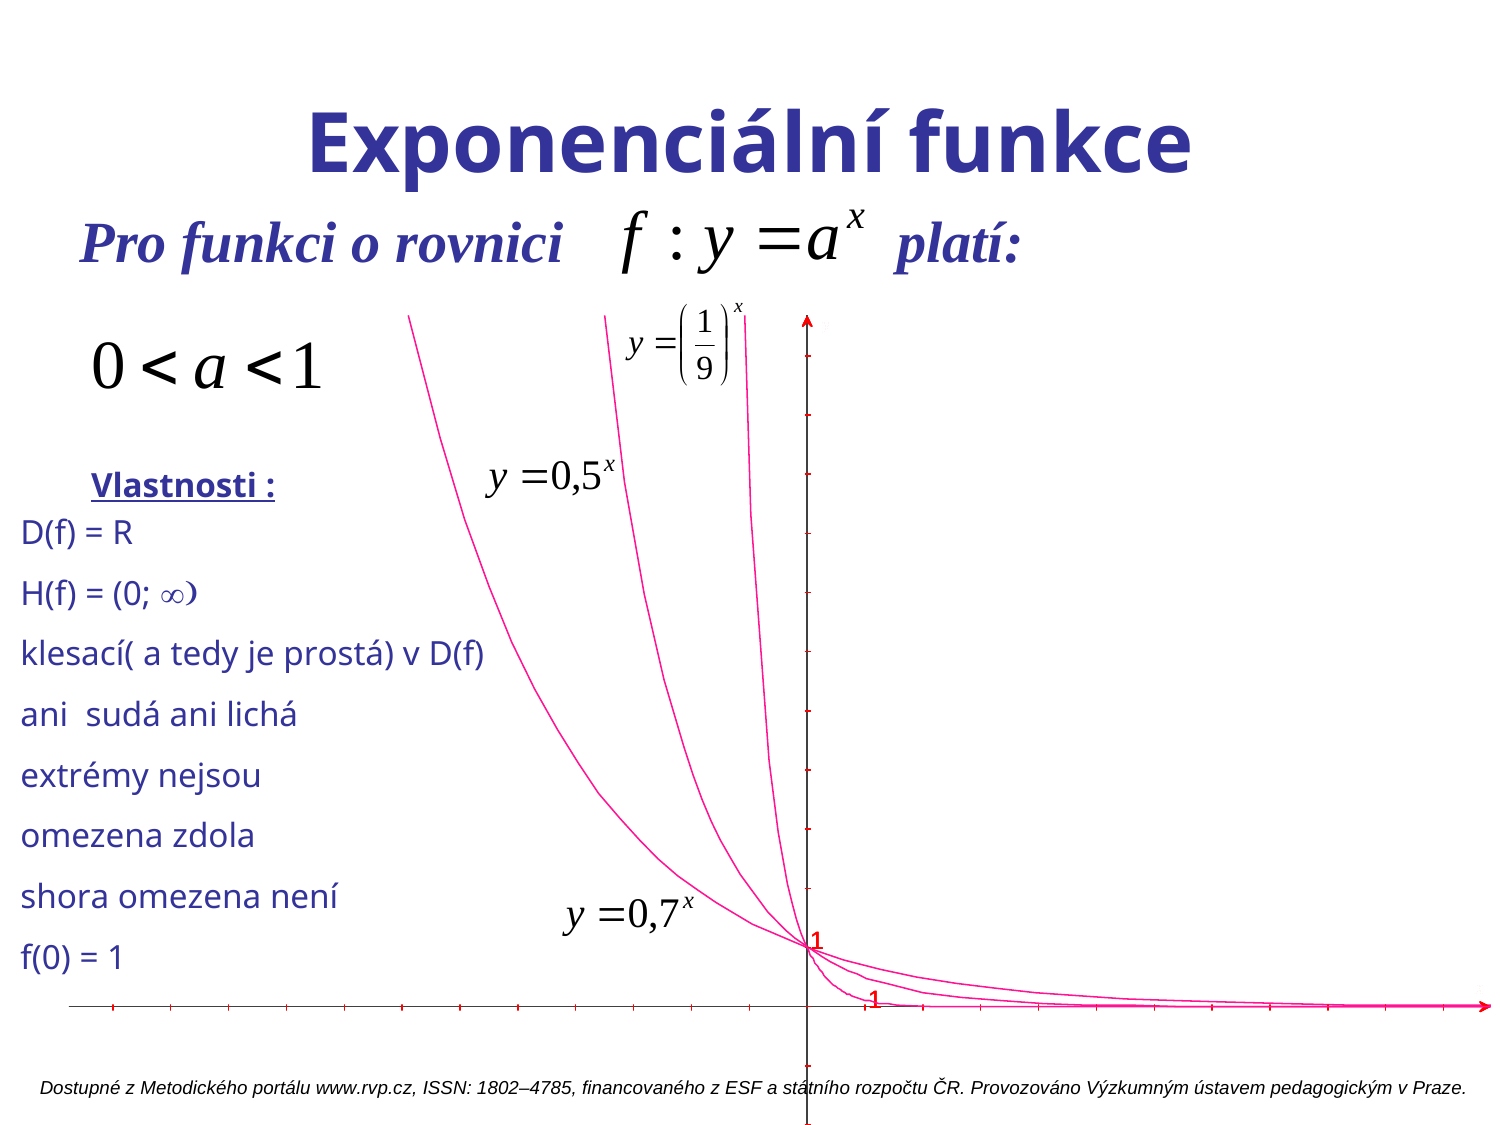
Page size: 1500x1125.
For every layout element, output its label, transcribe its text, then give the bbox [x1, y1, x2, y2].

text_box Exponenciální funkce [75, 45, 1426, 196]
text_box D(f) = R H(f) = (0;  klesací( a tedy je prostá) v D(f) ani sudá ani lichá extrémy nejsou omezena zdola shora omezena není f(0) = 1 [5, 503, 68, 984]
text_box Dostupné z Metodického portálu www.rvp.cz, ISSN: 1802–4785, financovaného z ESF a státního rozpočtu ČR. Provozováno Výzkumným ústavem pedagogickým v Praze. [24, 1068, 1481, 1107]
chart [598, 184, 880, 289]
chart [620, 291, 751, 315]
picture [68, 315, 1500, 1125]
text_box Pro funkci o rovnici platí: [880, 196, 1483, 282]
text_box Pro funkci o rovnici platí: [64, 196, 598, 282]
